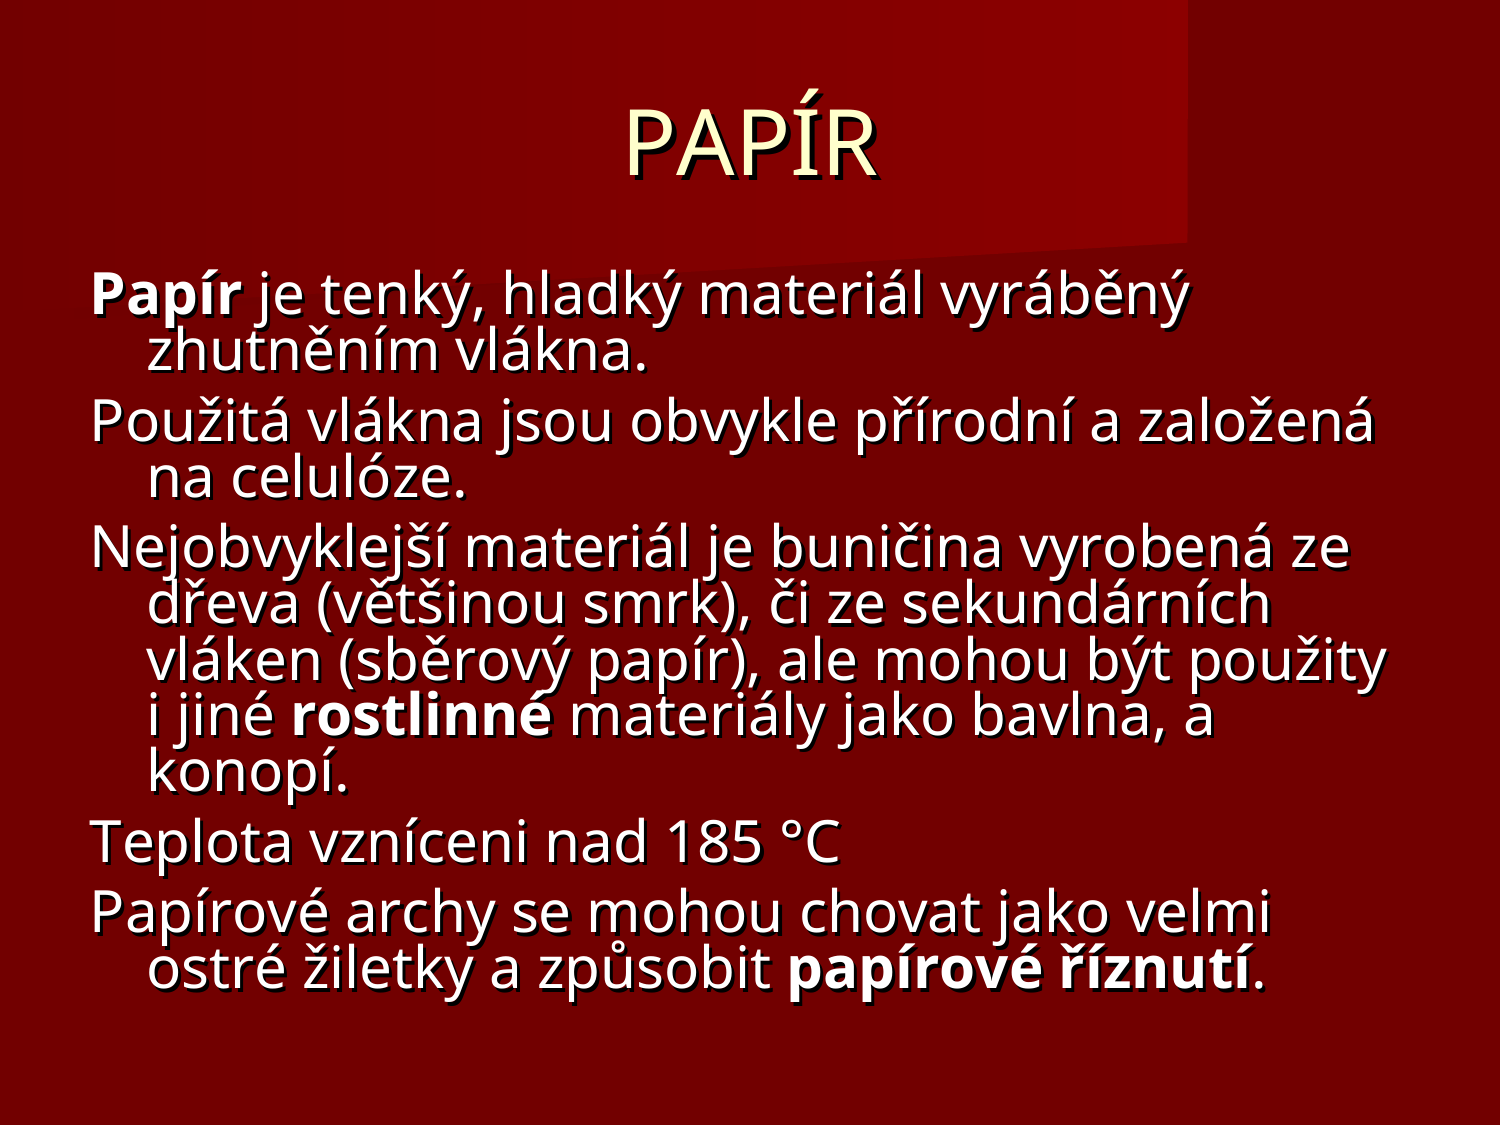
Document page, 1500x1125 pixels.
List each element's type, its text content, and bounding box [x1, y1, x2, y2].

title PAPÍR [75, 45, 1426, 233]
list Papír je tenký, hladký materiál vyráběný zhutněním vlákna. Použitá vlákna jsou obvykle přírodní a založená na celulóze. Nejobvyklejší materiál je buničina vyrobená ze dřeva (většinou smrk), či ze sekundárních vláken (sběrový papír), ale mohou být použity i jiné rostlinné materiály jako bavlna, a konopí. Teplota vzníceni nad 185 °C Papírové archy se mohou chovat jako velmi ostré žiletky a způsobit papírové říznutí. [75, 262, 1426, 1001]
